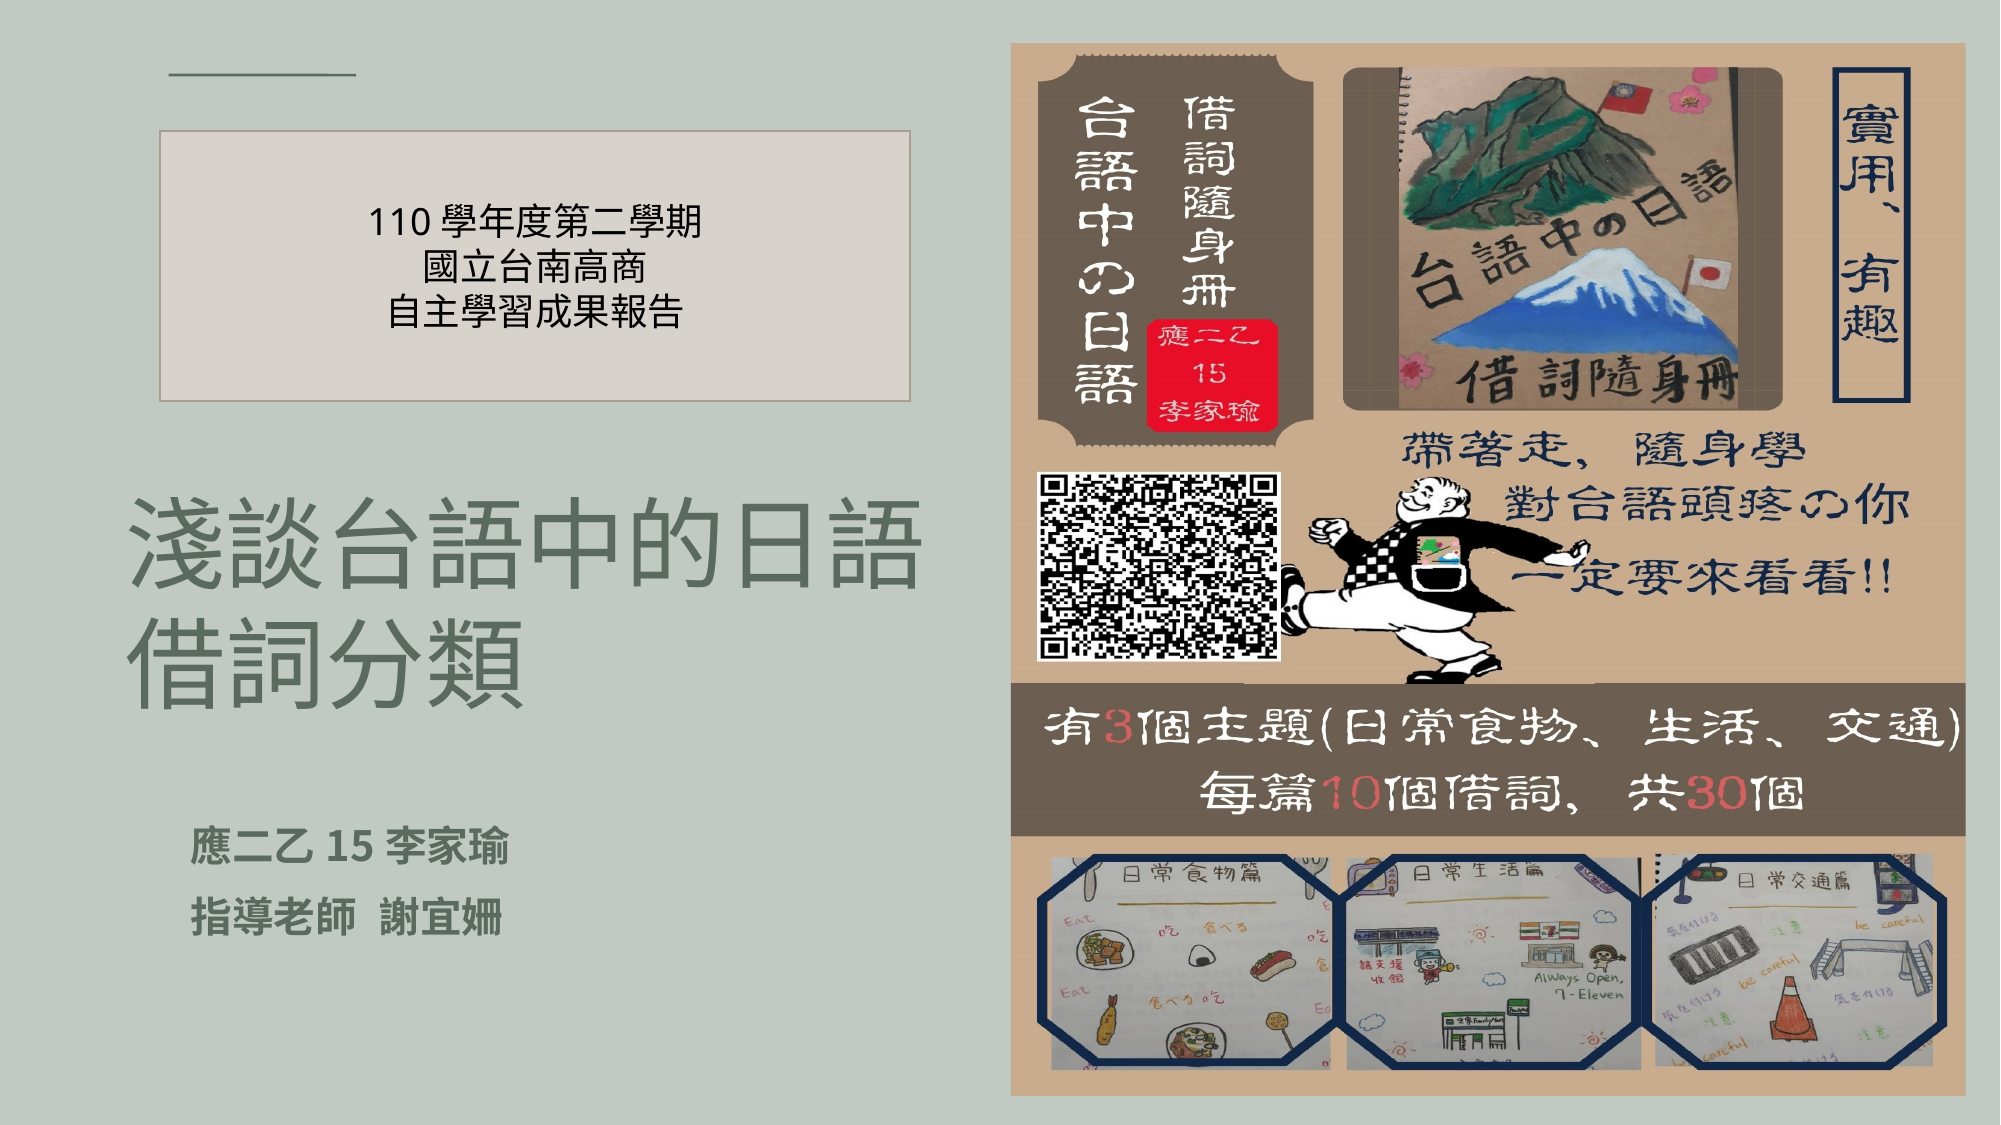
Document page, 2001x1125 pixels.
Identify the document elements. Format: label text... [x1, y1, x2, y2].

list 應二乙15李家瑜 指導老師 謝宜姍 [175, 812, 704, 971]
text_box [1010, 43, 1966, 1096]
title 淺談台語中的日語借詞分類 [110, 473, 961, 842]
text_box 110學年度第二學期 國立台南高商 自主學習成果報告 [160, 130, 911, 401]
